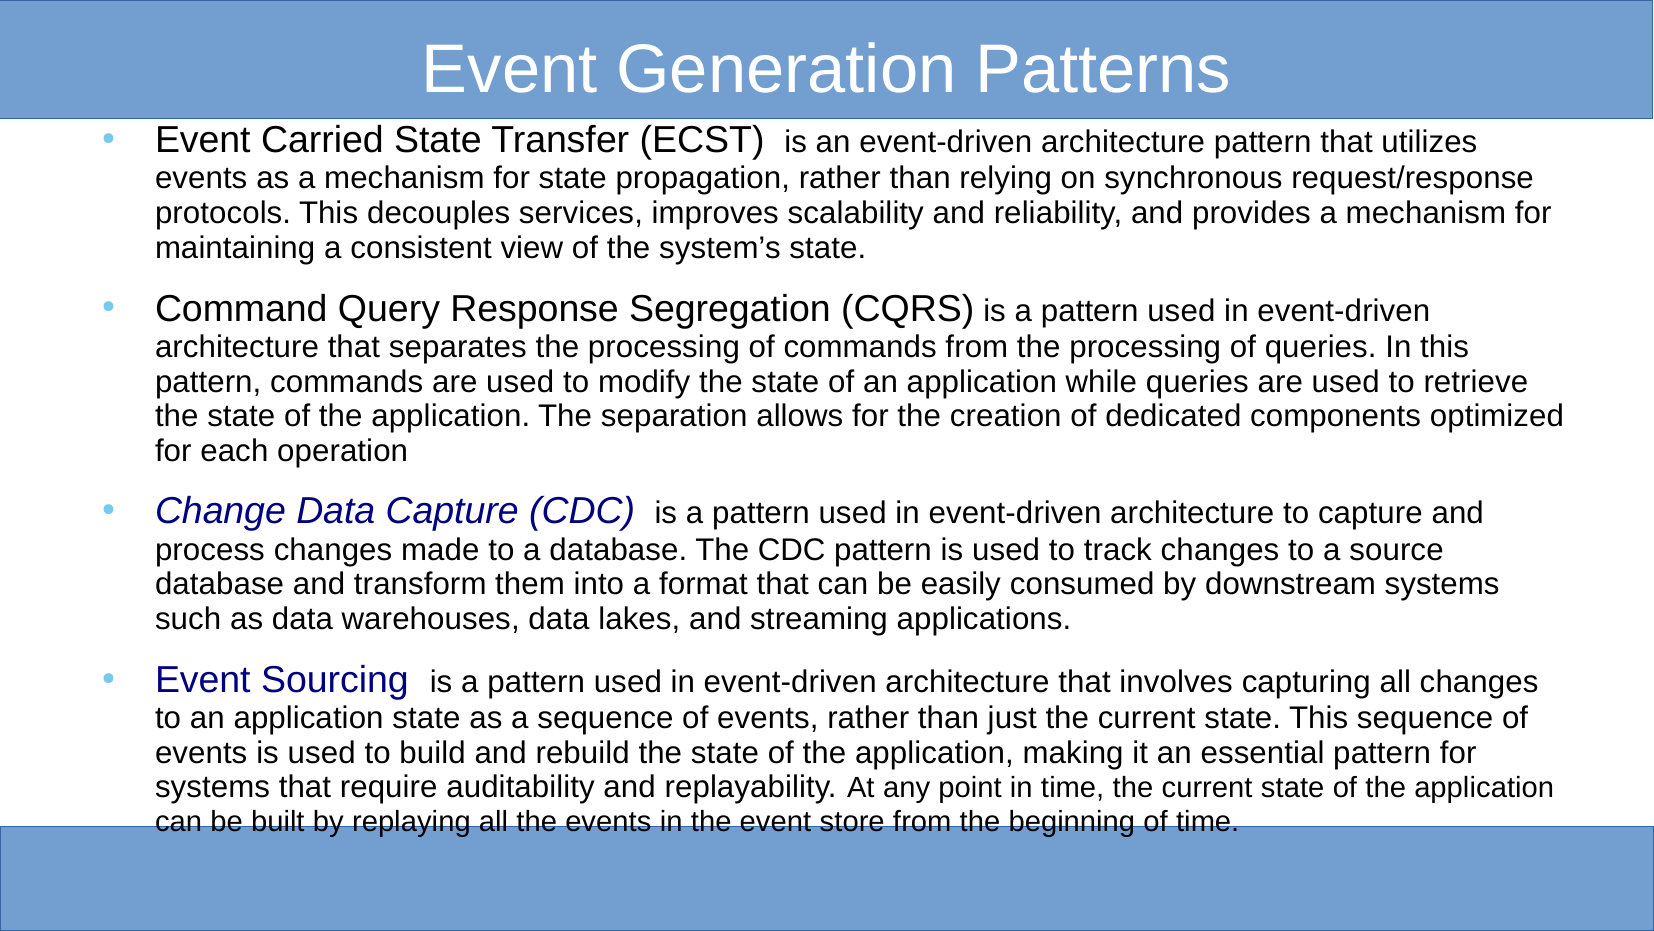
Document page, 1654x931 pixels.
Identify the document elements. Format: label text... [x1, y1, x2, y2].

list Event Carried State Transfer (ECST) is an event-driven architecture pattern that utilizes events as a mechanism for state propagation, rather than relying on synchronous request/response protocols. This decouples services, improves scalability and reliability, and provides a mechanism for maintaining a consistent view of the system’s state. Command Query Response Segregation (CQRS) is a pattern used in event-driven architecture that separates the processing of commands from the processing of queries. In this pattern, commands are used to modify the state of an application while queries are used to retrieve the state of the application. The separation allows for the creation of dedicated components optimized for each operation Change Data Capture (CDC) is a pattern used in event-driven architecture to capture and process changes made to a database. The CDC pattern is used to track changes to a source database and transform them into a format that can be easily consumed by downstream systems such as data warehouses, data lakes, and streaming applications. Event Sourcing is a pattern used in event-driven architecture that involves capturing all changes to an application state as a sequence of events, rather than just the current state. This sequence of events is used to build and rebuild the state of the application, making it an essential pattern for systems that require auditability and replayability. At any point in time, the current state of the application can be built by replaying all the events in the event store from the beginning of time. [84, 118, 1573, 858]
title Event Generation Patterns [59, 29, 1595, 108]
